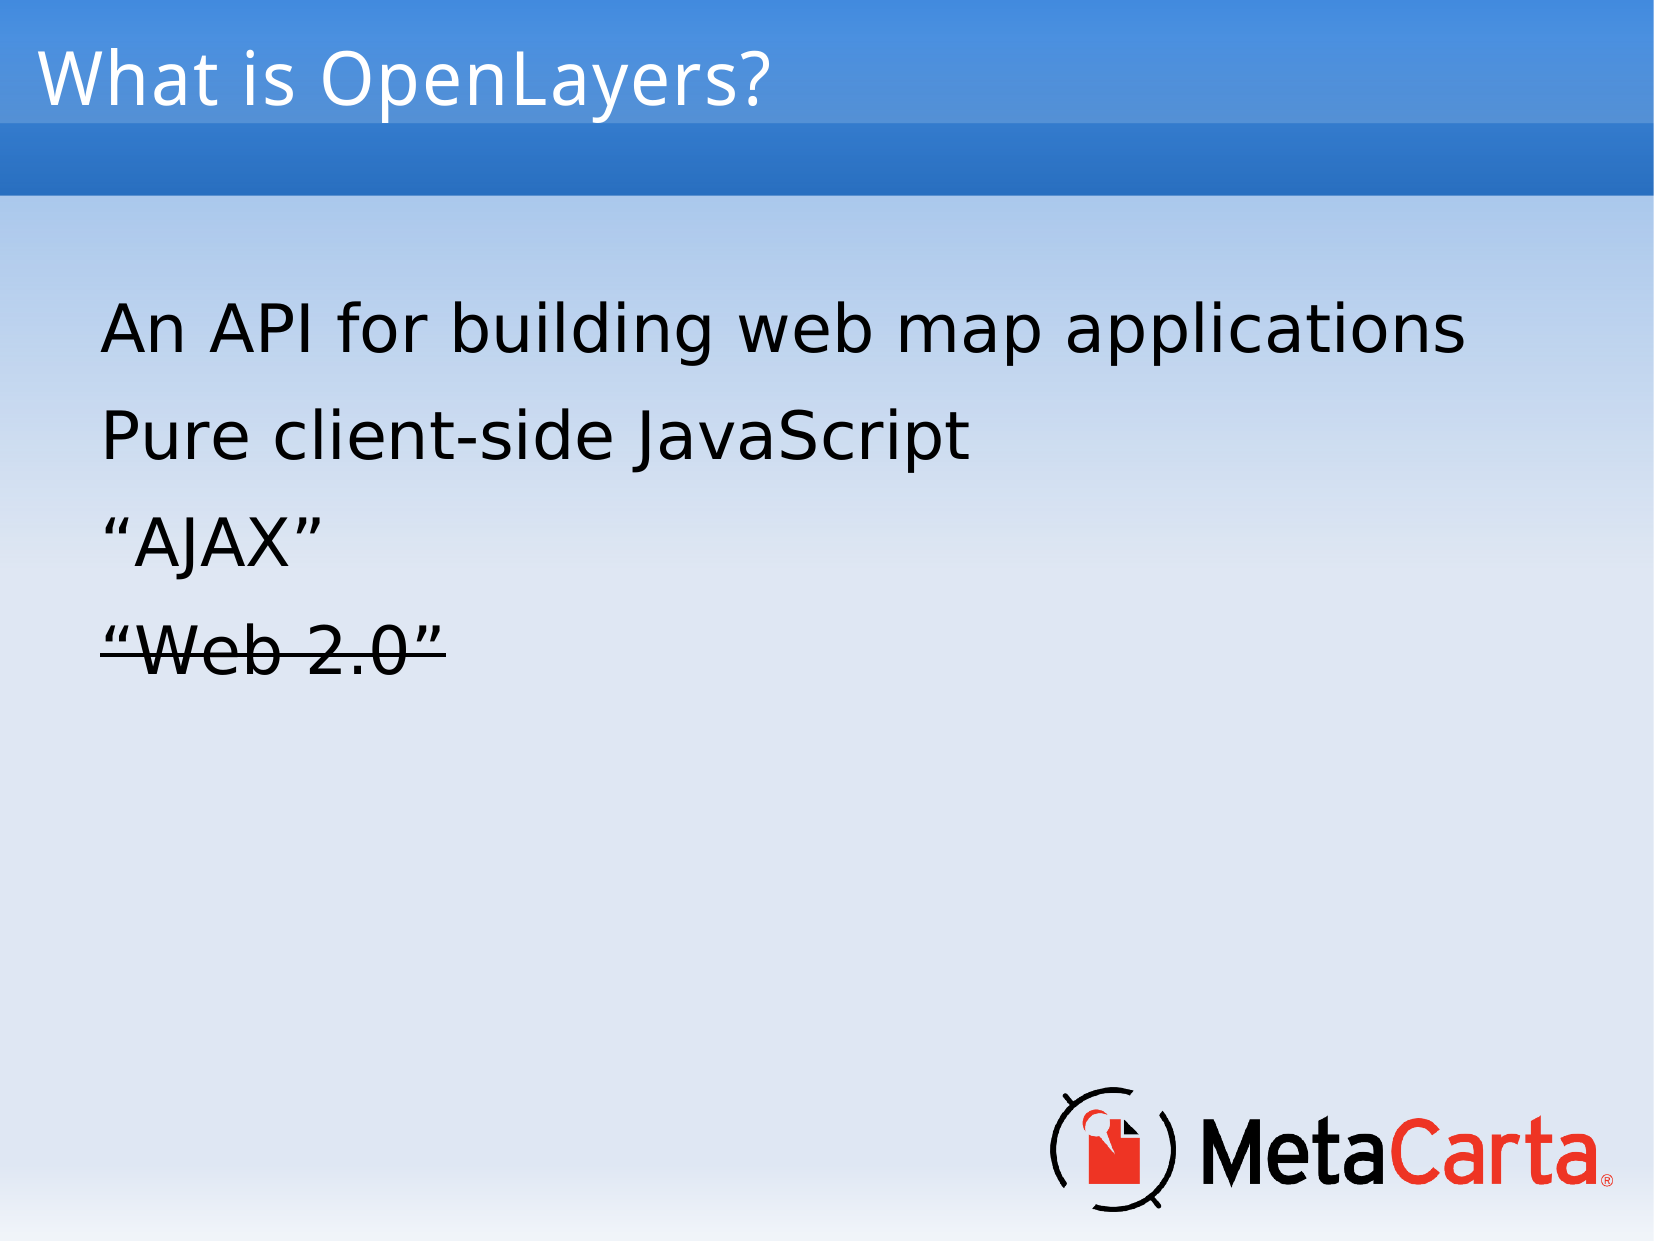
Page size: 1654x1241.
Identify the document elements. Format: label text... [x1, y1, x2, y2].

list An API for building web map applications Pure client-side JavaScript “AJAX” “Web 2.0” [82, 290, 1571, 1109]
title What is OpenLayers? [37, 2, 1463, 151]
picture [0, 0, 1654, 1241]
